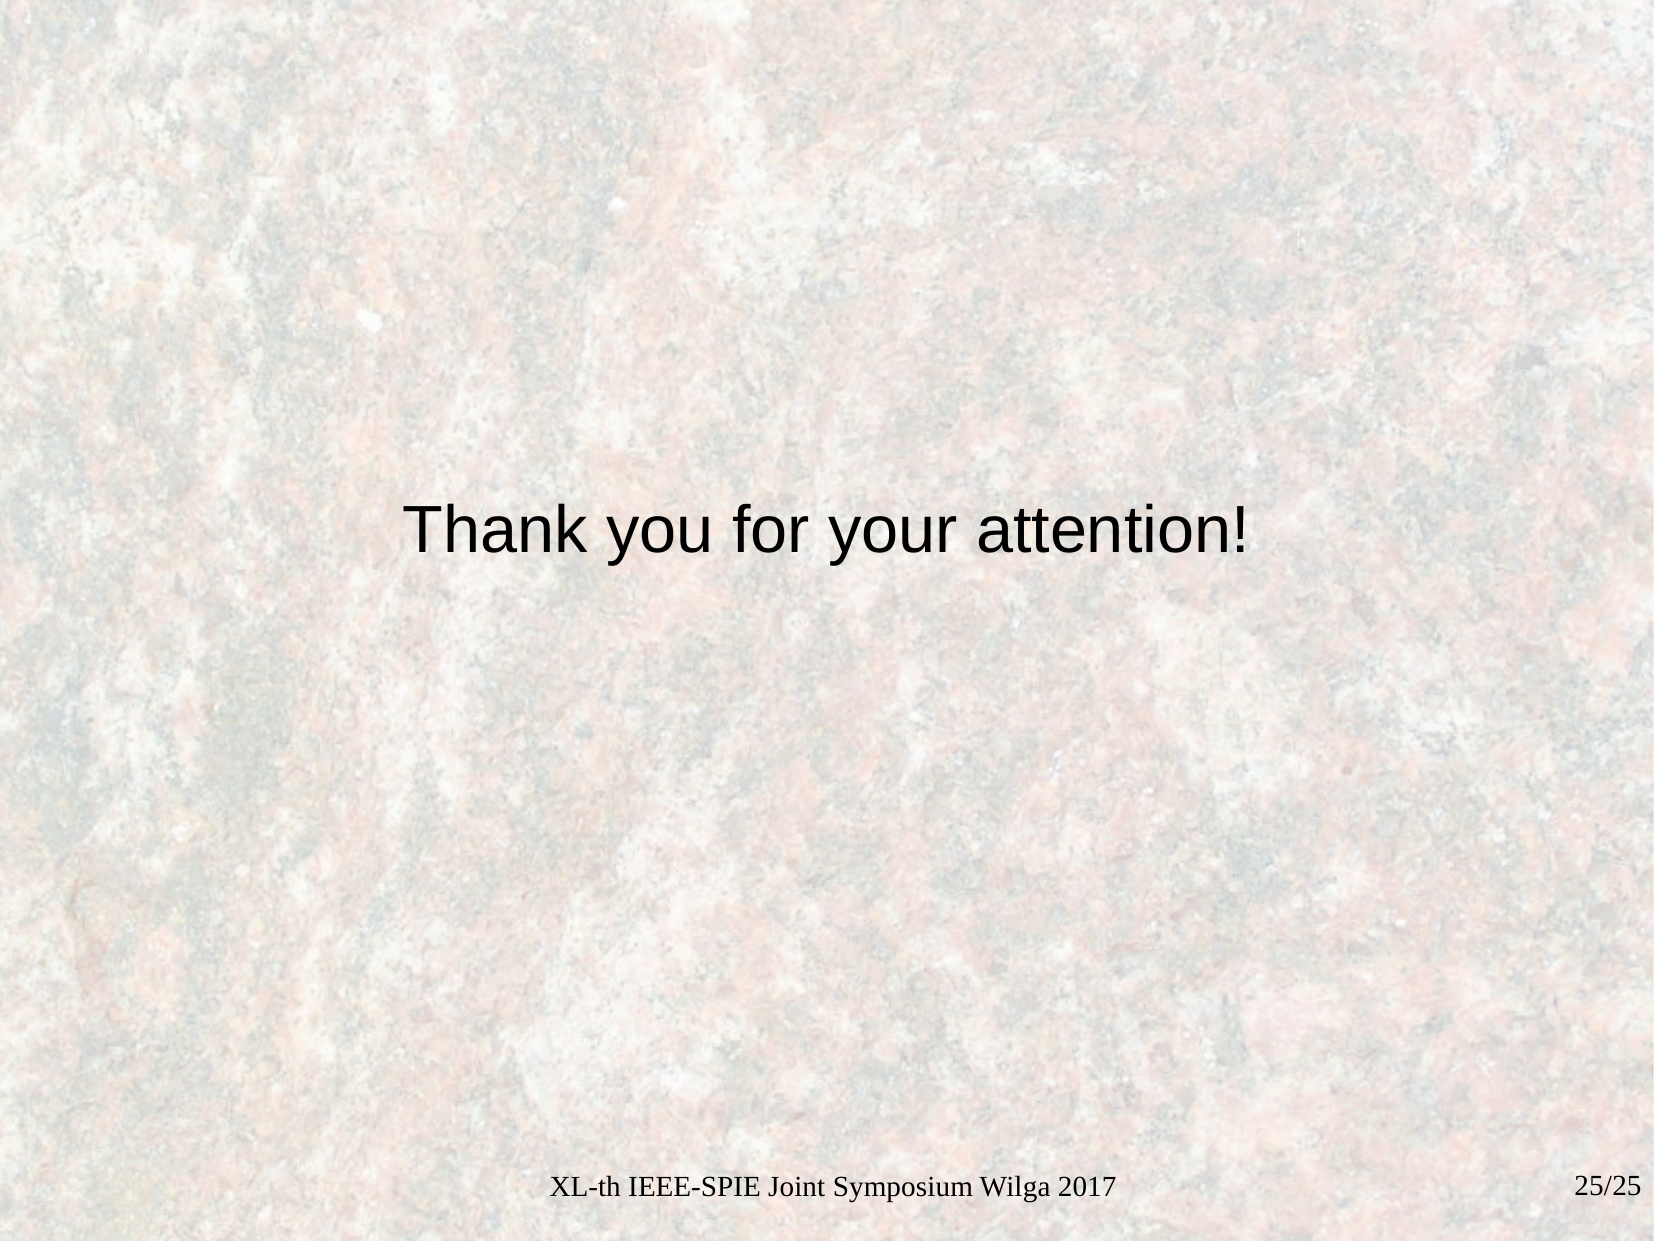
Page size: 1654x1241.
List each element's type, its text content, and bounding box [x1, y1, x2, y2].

subtitle Thank you for your attention! [82, 49, 1571, 1010]
picture [0, 0, 1654, 1241]
